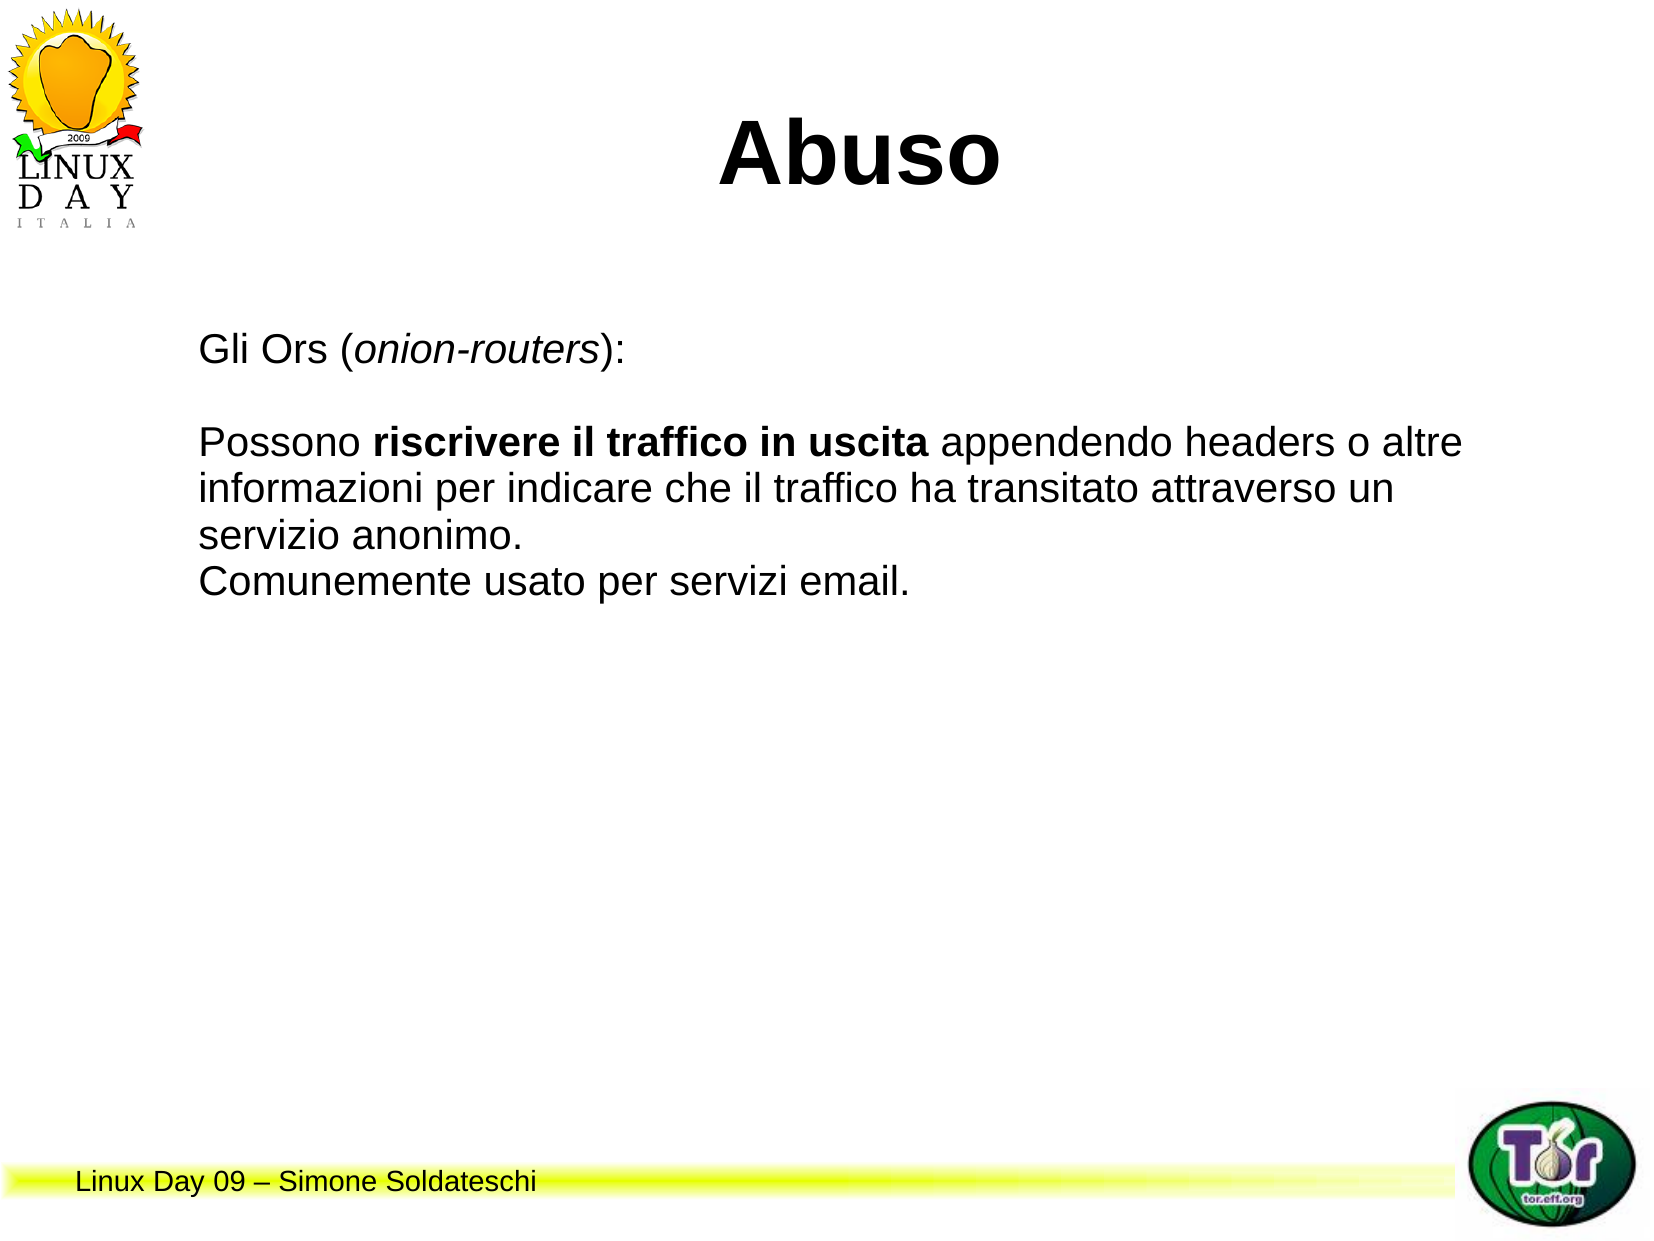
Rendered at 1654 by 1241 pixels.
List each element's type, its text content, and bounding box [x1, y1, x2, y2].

title Abuso [150, 49, 1571, 257]
text_box Gli Ors (onion-routers): Possono riscrivere il traffico in uscita appendendo headers o altre informazioni per indicare che il traffico ha transitato attraverso un servizio anonimo. Comunemente usato per servizi email. [183, 318, 1501, 976]
picture [0, 0, 151, 235]
picture [1455, 1088, 1650, 1241]
